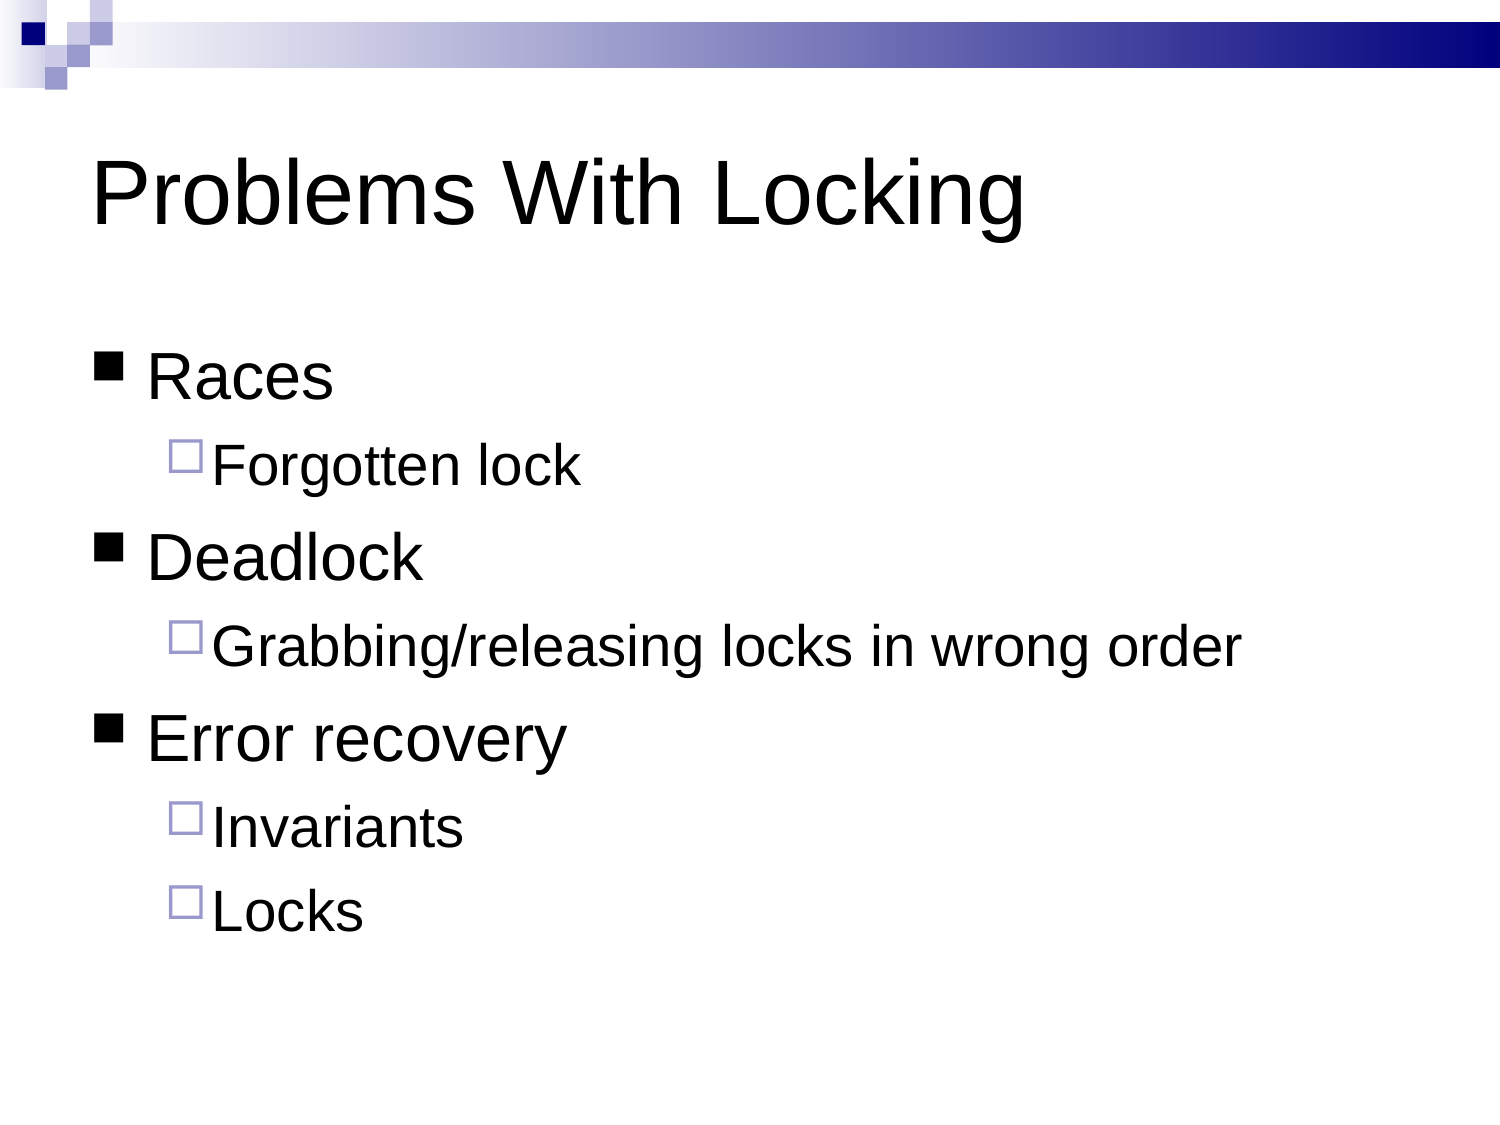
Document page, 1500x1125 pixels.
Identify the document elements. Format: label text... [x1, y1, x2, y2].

list Races Forgotten lock Deadlock Grabbing/releasing locks in wrong order Error recovery Invariants Locks [75, 324, 1500, 988]
title Problems With Locking [75, 75, 1426, 301]
